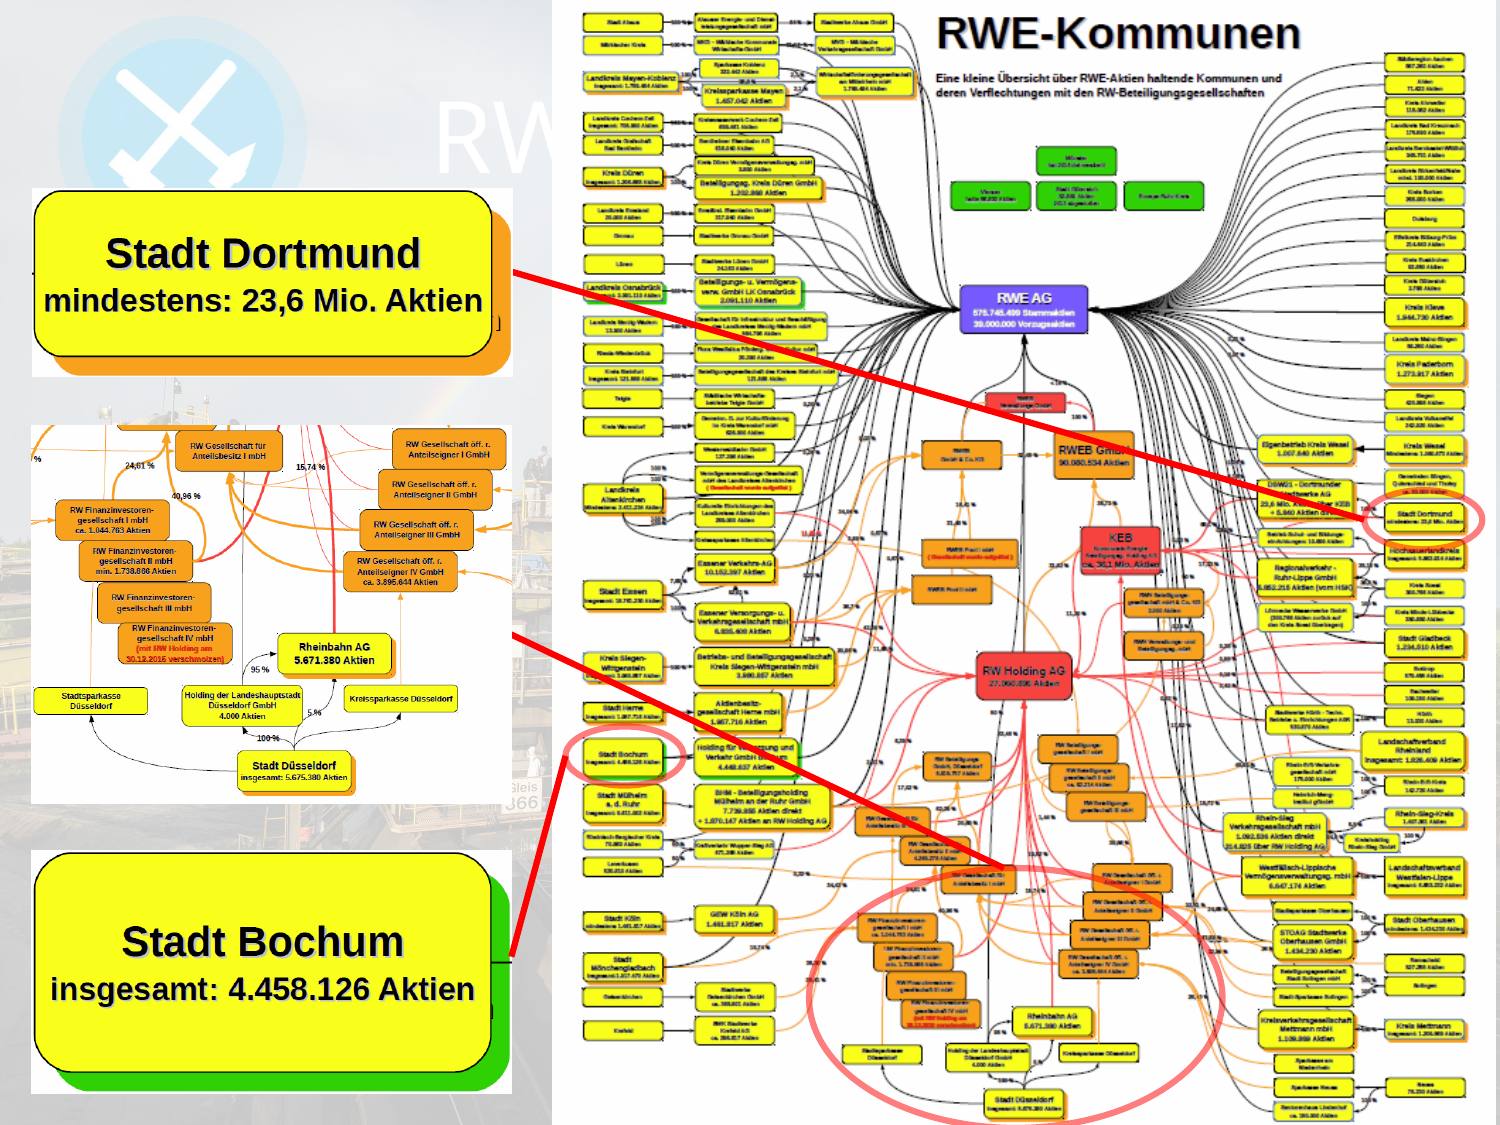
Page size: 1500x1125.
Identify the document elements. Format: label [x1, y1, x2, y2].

picture [569, 730, 680, 782]
text_box [0, 0, 552, 1125]
text_box [1496, 0, 1500, 1125]
picture [1368, 494, 1479, 546]
picture [552, 0, 1496, 1125]
picture [32, 188, 513, 377]
picture [813, 872, 1219, 1124]
picture [552, 658, 989, 1125]
picture [31, 850, 512, 1094]
picture [31, 425, 512, 804]
